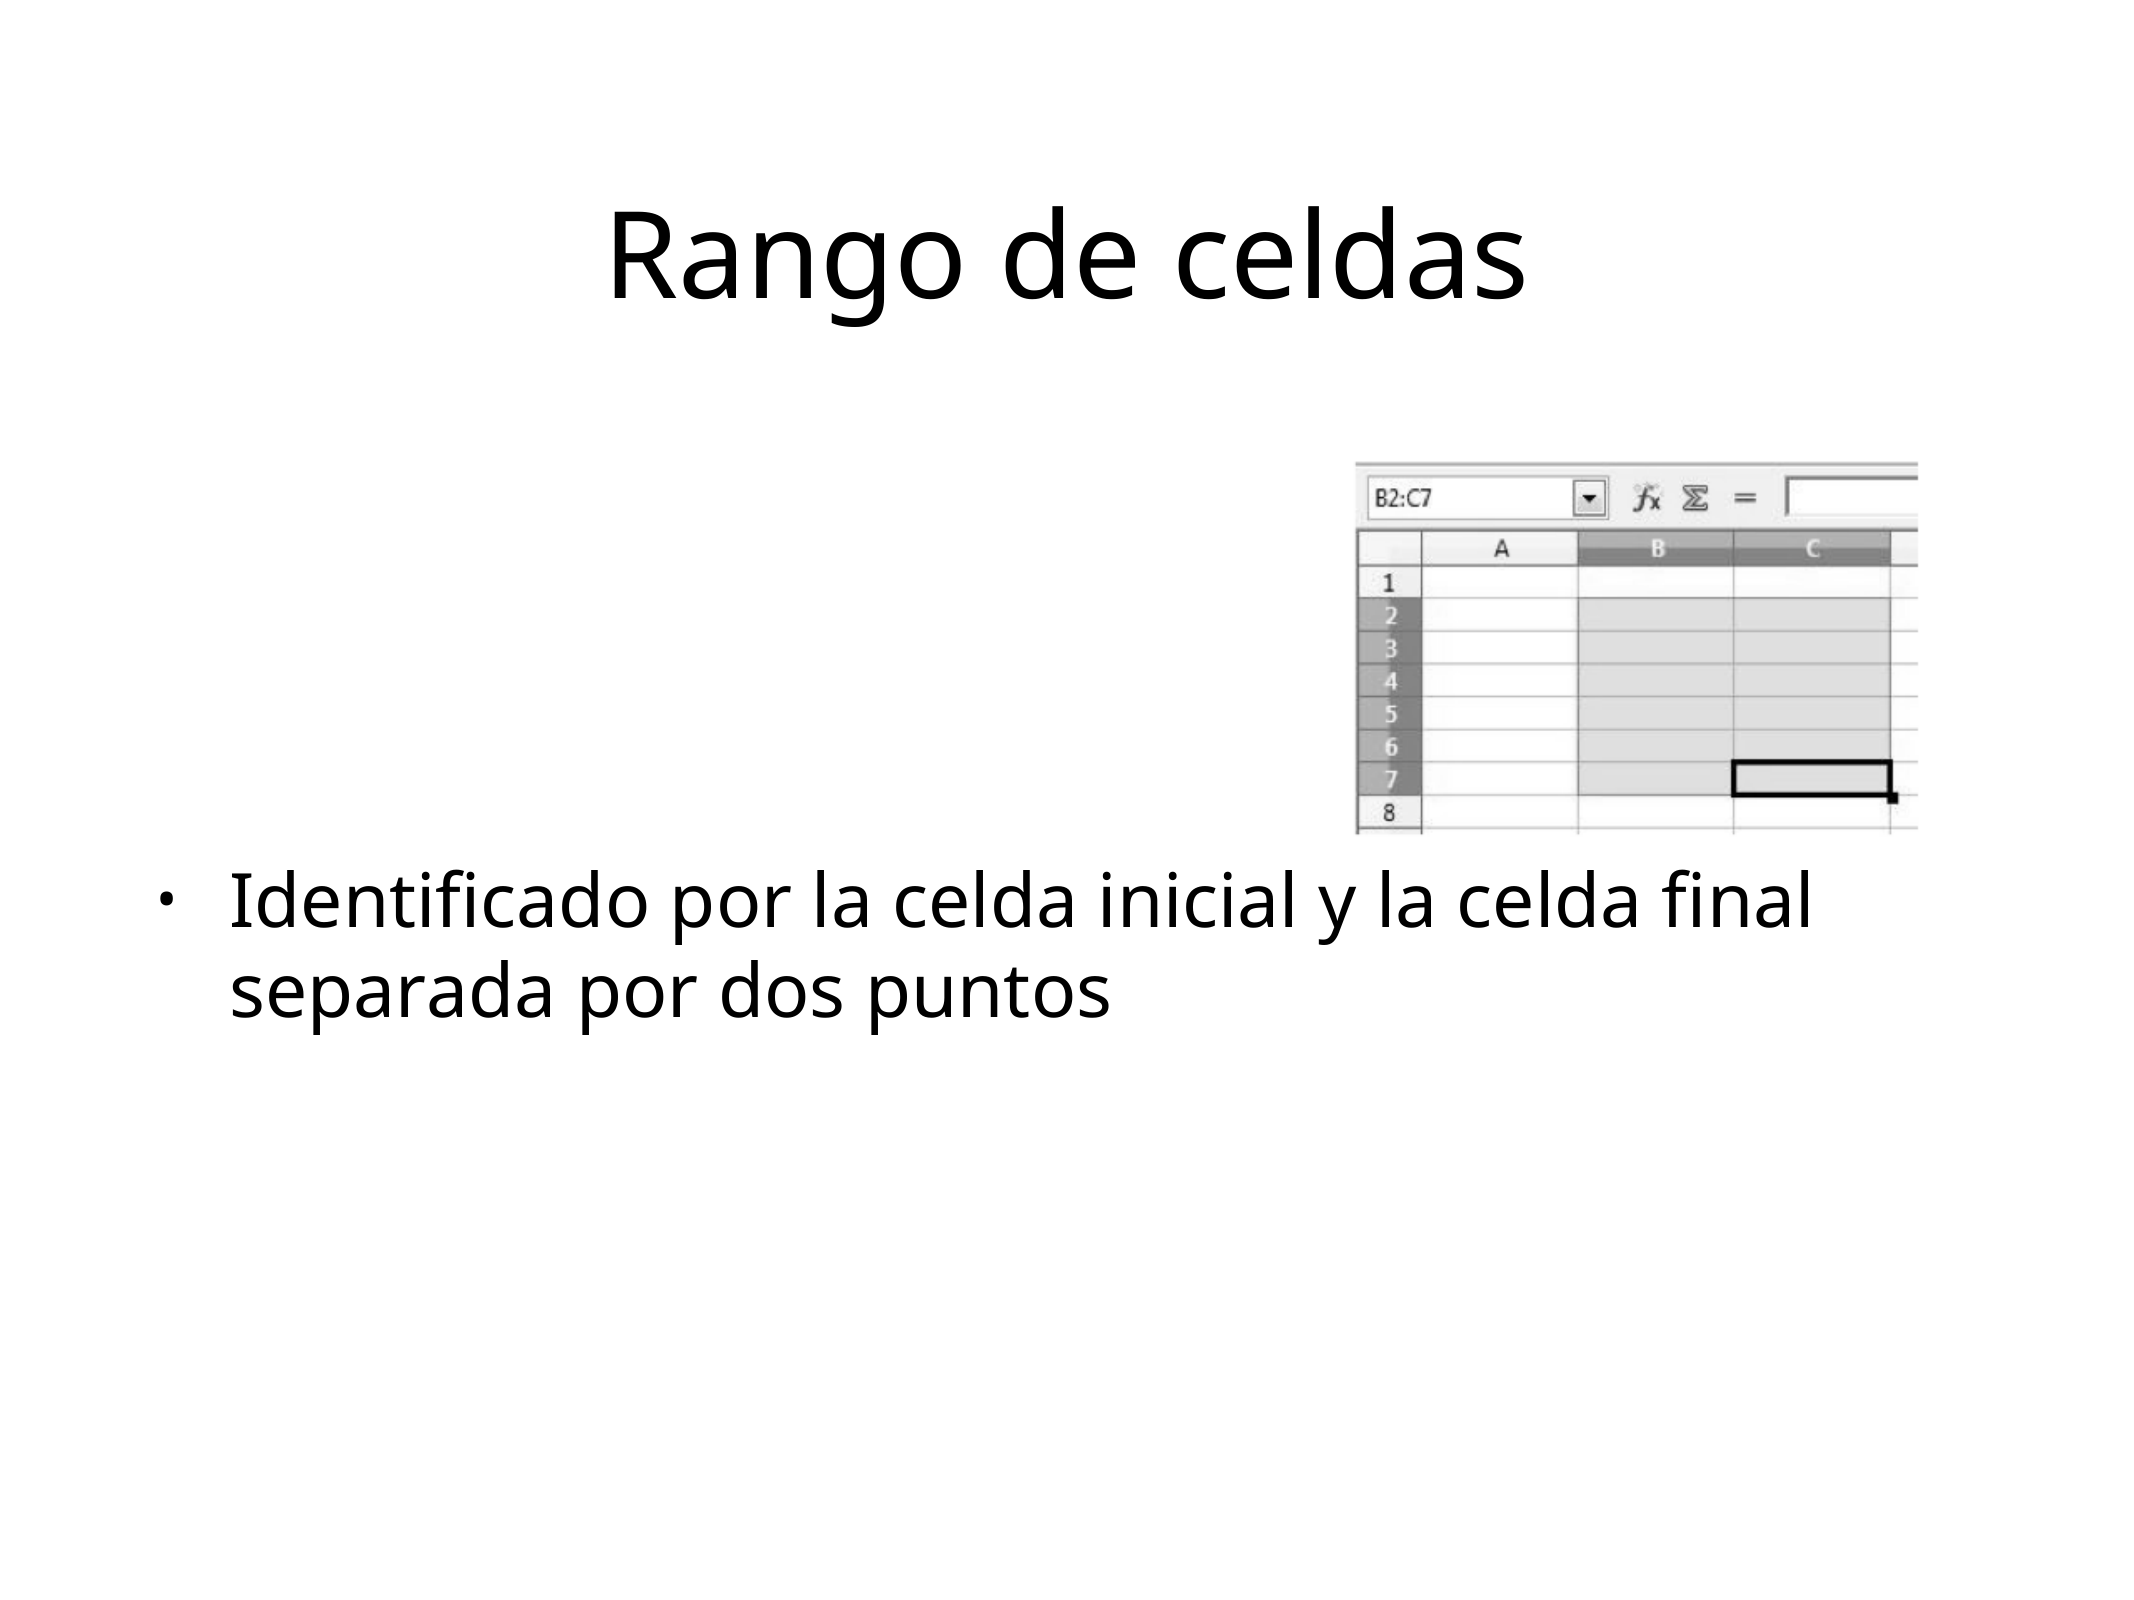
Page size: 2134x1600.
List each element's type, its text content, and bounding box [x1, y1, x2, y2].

picture [1346, 452, 1930, 843]
list Identificado por la celda inicial y la celda final separada por dos puntos [156, 427, 1978, 1459]
title Rango de celdas [156, 72, 1978, 427]
